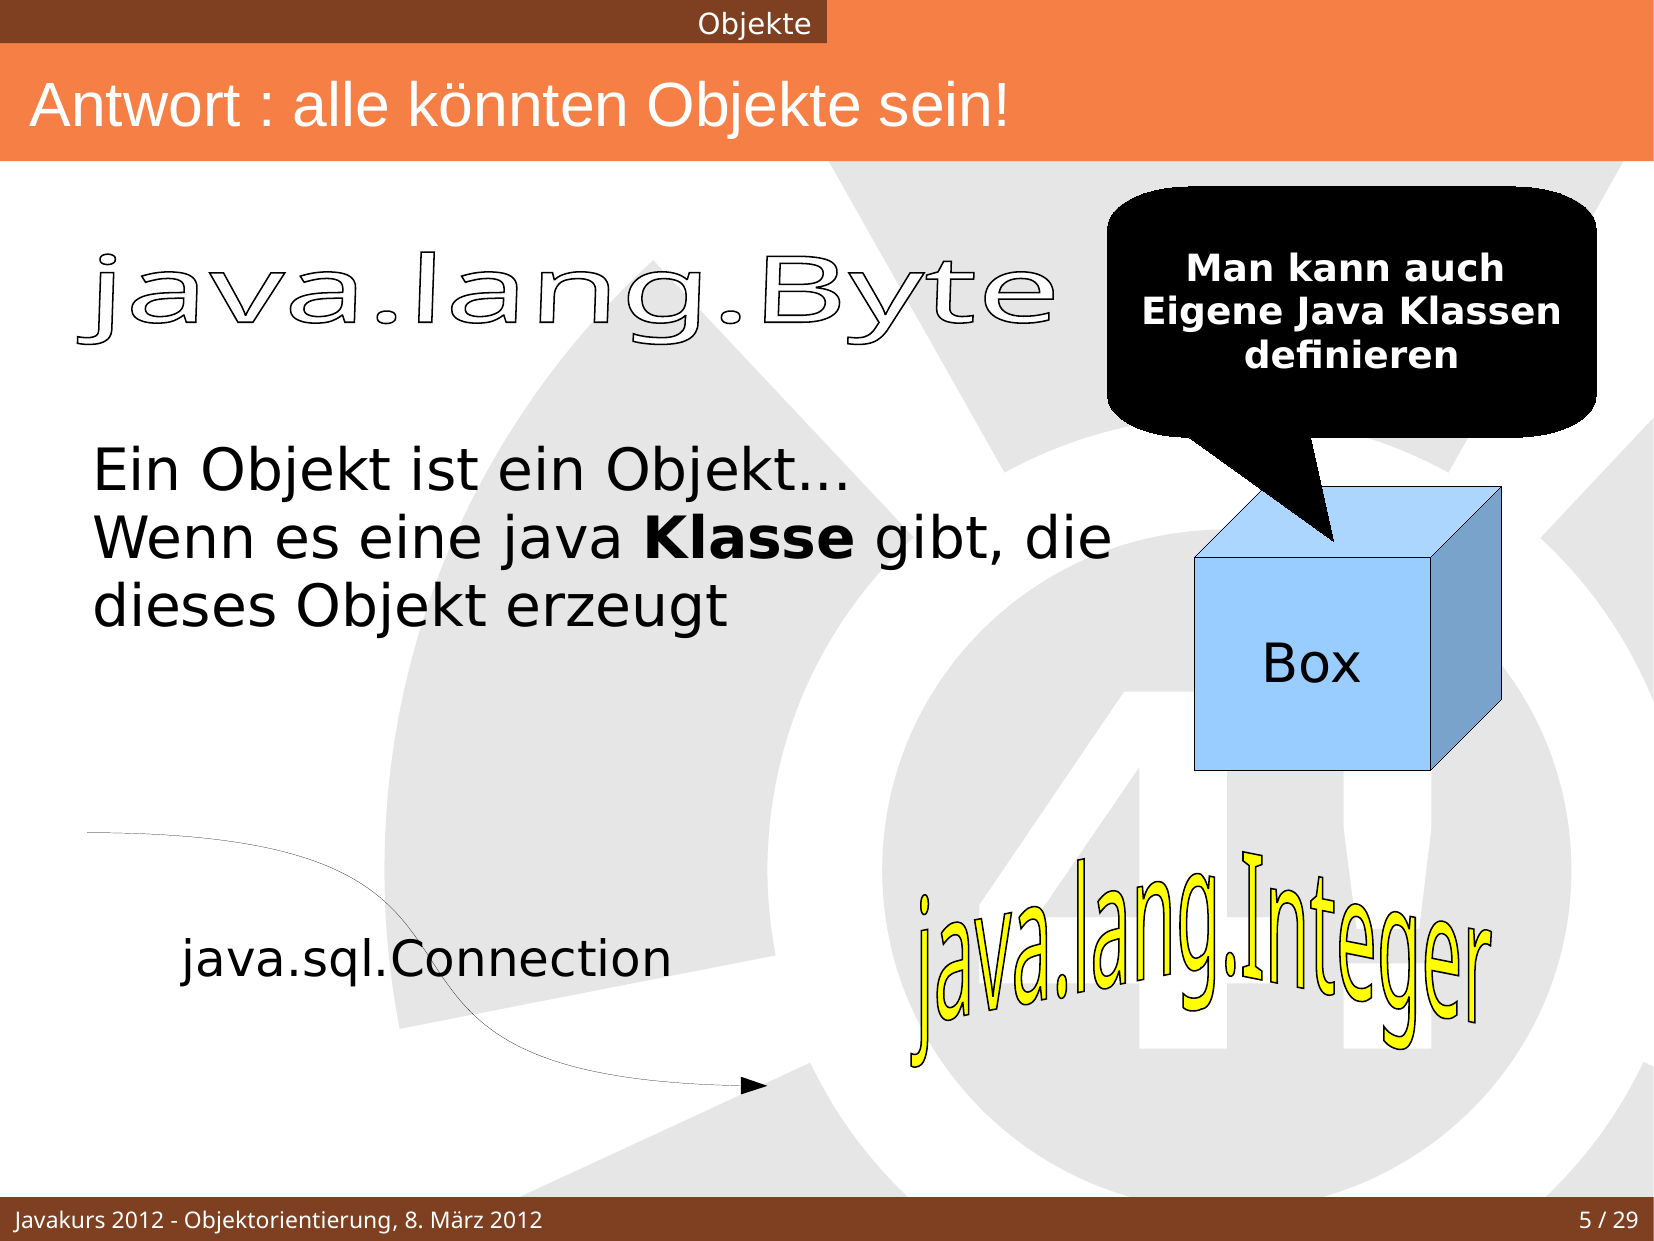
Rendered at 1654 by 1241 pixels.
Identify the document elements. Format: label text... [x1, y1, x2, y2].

text_box java.lang.Integer [1014, 906, 1047, 1005]
text_box java.lang.Integer [1270, 888, 1304, 989]
text_box java.lang.Integer [1179, 873, 1215, 1011]
text_box java.lang.Integer [1242, 851, 1262, 981]
text_box Ein Objekt ist ein Objekt... Wenn es eine java Klasse gibt, die dieses Objekt erzeugt [77, 429, 1225, 697]
text_box java.lang.Byte [985, 271, 1054, 324]
text_box java.lang.Integer [1077, 858, 1085, 993]
text_box java.lang.Integer [911, 929, 928, 1068]
text_box java.lang.Integer [1425, 921, 1459, 1019]
text_box java.lang.Integer [1468, 928, 1492, 1023]
text_box java.lang.Byte [290, 271, 356, 324]
text_box java.lang.Integer [1380, 911, 1416, 1050]
text_box Objekte [29, 0, 827, 50]
text_box java.lang.Byte [209, 272, 285, 323]
text_box java.lang.Byte [540, 271, 609, 323]
text_box java.lang.Byte [628, 271, 700, 345]
text_box java.lang.Integer [1137, 881, 1171, 981]
text_box java.lang.Byte [131, 271, 197, 324]
text_box java.lang.Integer [1310, 876, 1335, 996]
title Antwort : alle könnten Objekte sein! [29, 67, 1595, 143]
text_box java.lang.Integer [1339, 903, 1374, 1002]
text_box java.lang.Byte [764, 256, 840, 323]
text_box java.lang.Byte [418, 252, 435, 323]
text_box java.lang.Byte [451, 271, 517, 324]
text_box java.lang.Integer [1093, 890, 1126, 989]
text_box Box [1194, 558, 1430, 771]
text_box java.lang.Integer [974, 912, 1012, 1011]
text_box java.lang.Byte [926, 261, 974, 324]
text_box Man kann auch Eigene Java Klassen definieren [1107, 186, 1597, 542]
text_box java.lang.Integer [937, 922, 969, 1021]
text_box java.lang.Byte [77, 272, 114, 345]
text_box java.lang.Byte [847, 272, 925, 345]
